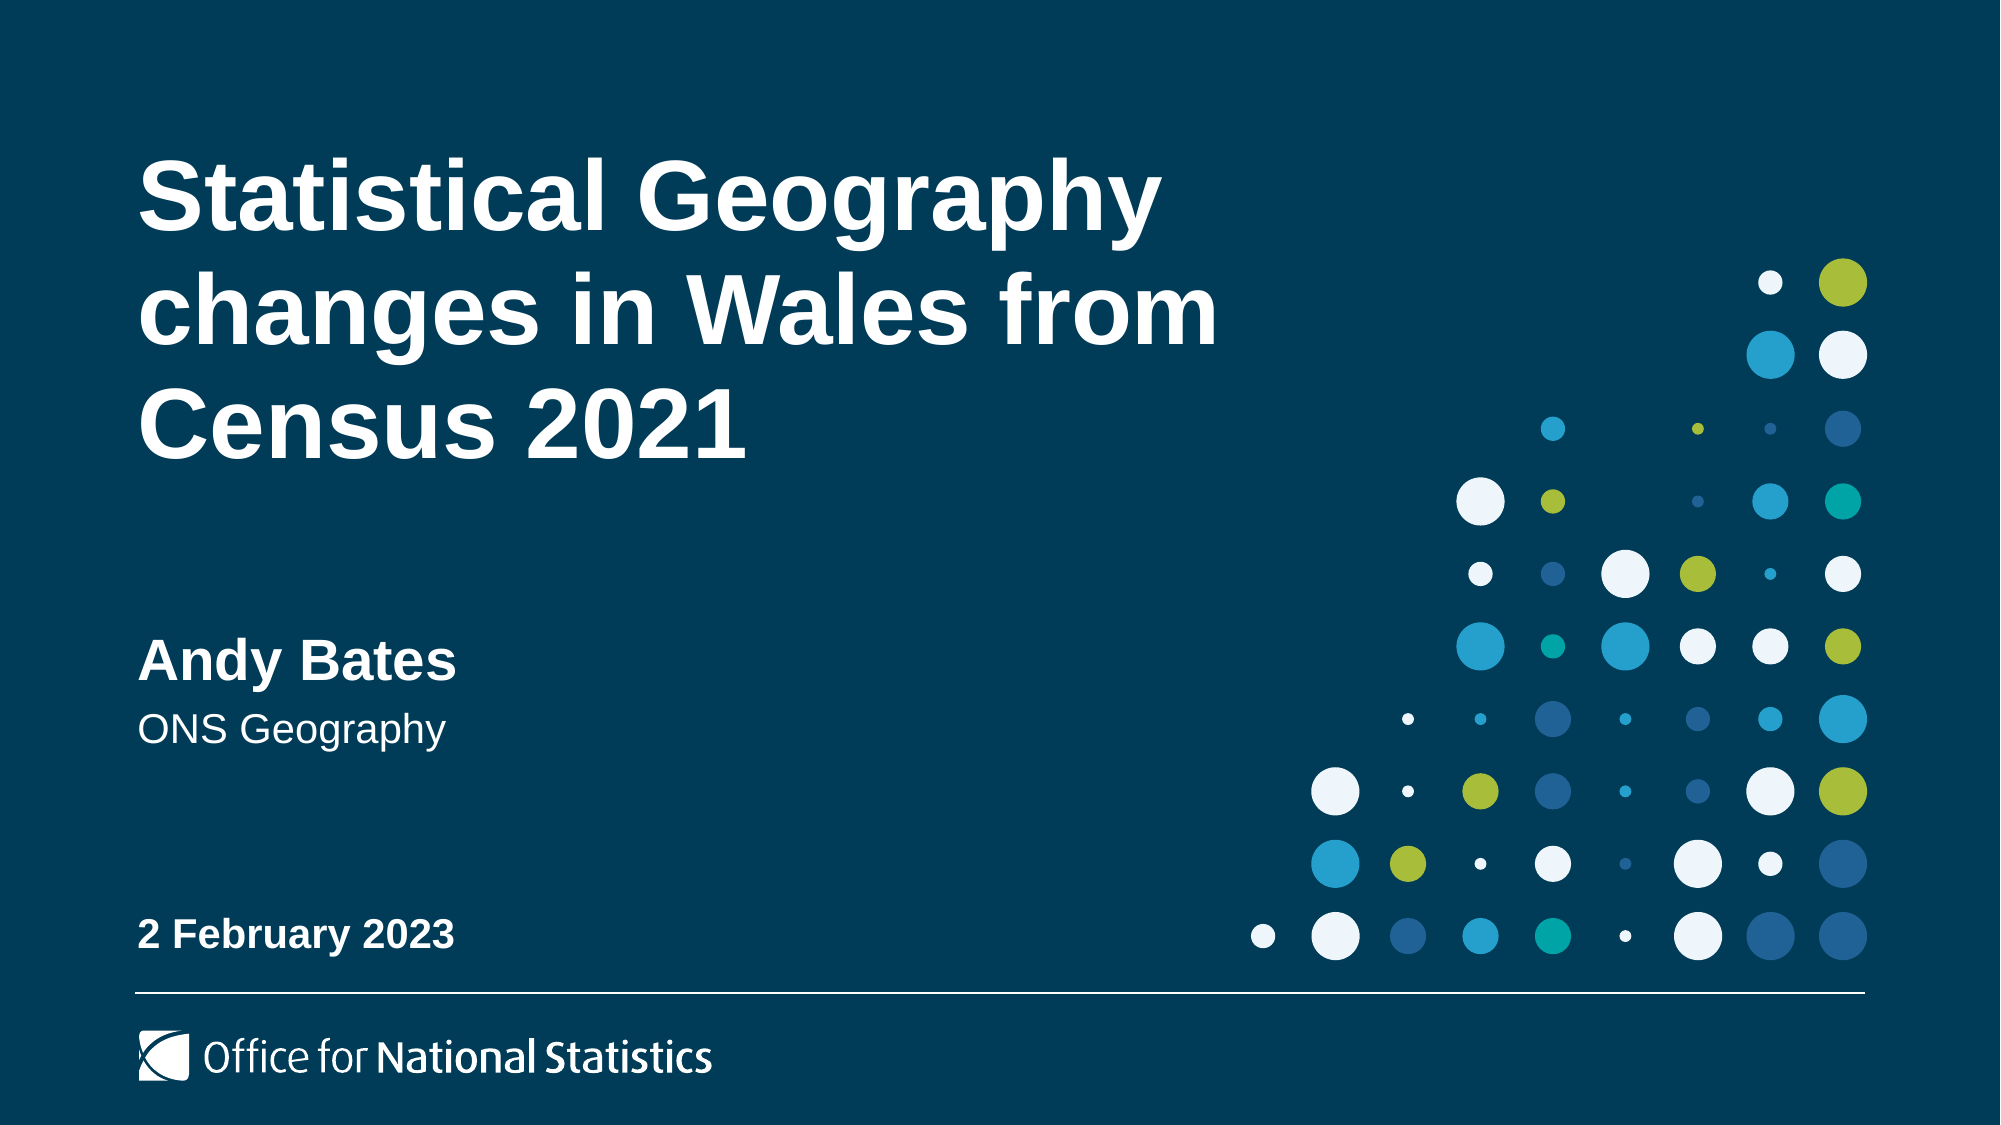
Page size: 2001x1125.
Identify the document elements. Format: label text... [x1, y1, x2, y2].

list Andy Bates [137, 619, 1193, 692]
list ONS Geography [137, 697, 1193, 749]
title Statistical Geography changes in Wales from Census 2021 [137, 139, 1273, 701]
text_box 2 February 2023 [137, 899, 588, 960]
